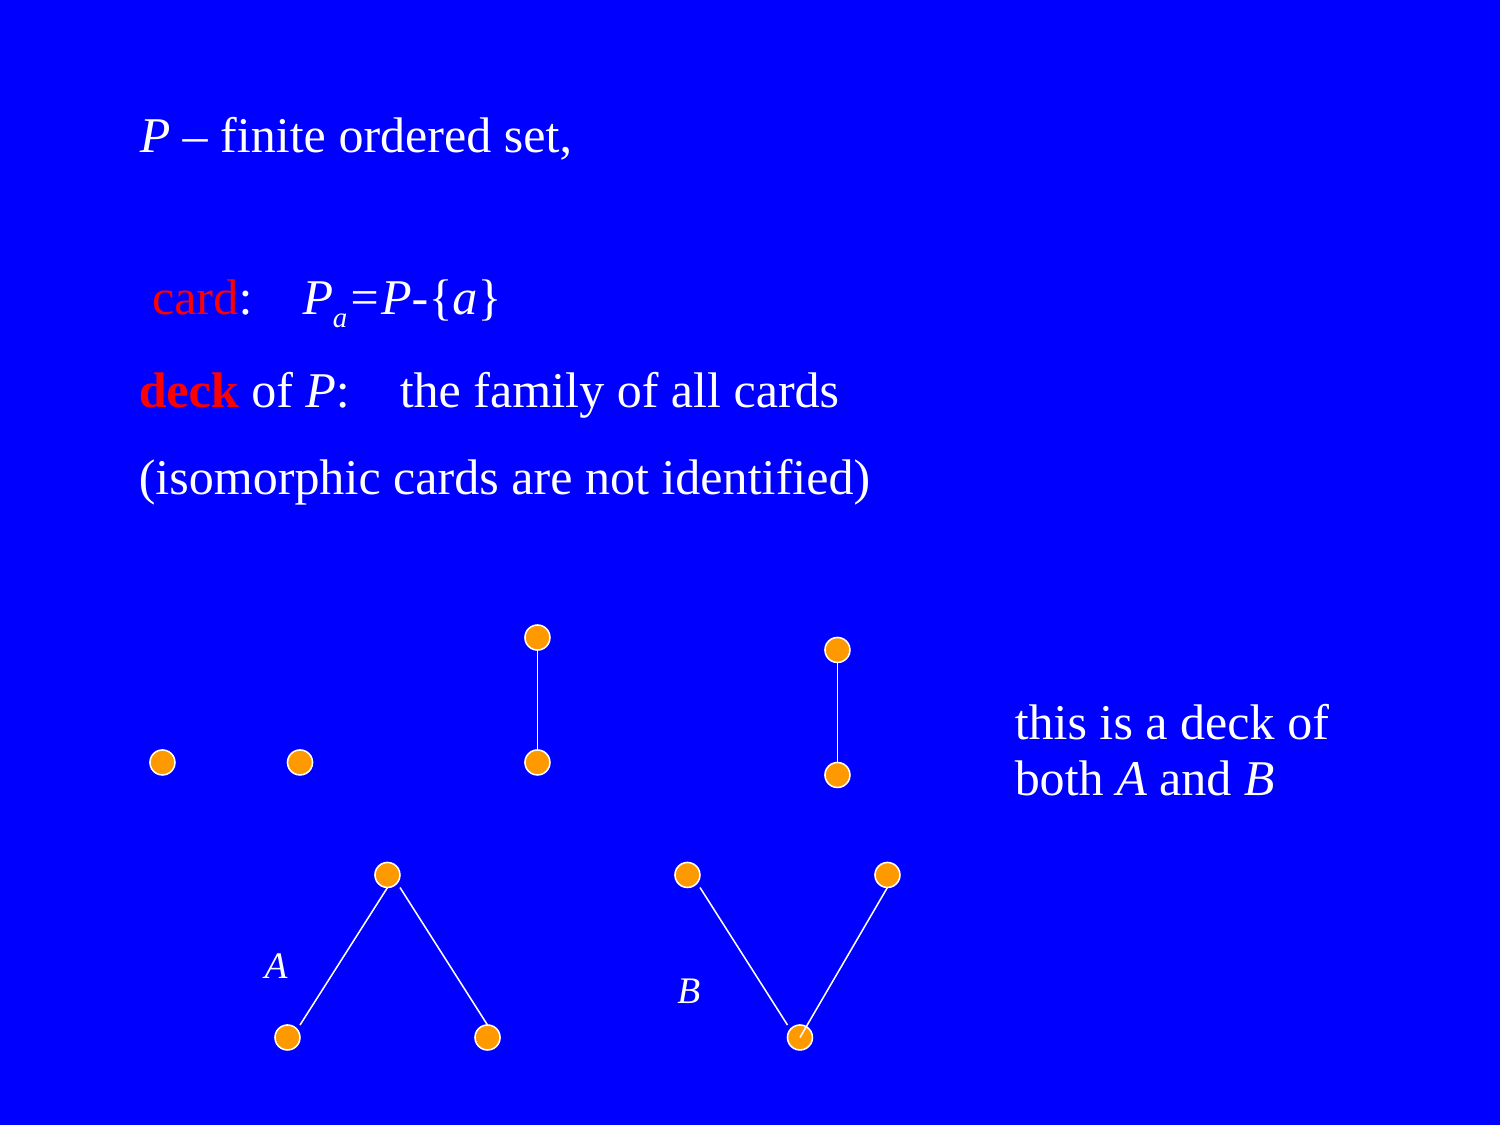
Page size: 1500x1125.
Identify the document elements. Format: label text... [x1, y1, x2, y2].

text_box [824, 762, 850, 788]
text_box [149, 749, 175, 775]
text_box [274, 1024, 301, 1051]
text_box [874, 862, 901, 888]
text_box [524, 624, 550, 651]
text_box [287, 749, 313, 775]
text_box card: Pa=P-{a} [137, 262, 1388, 342]
text_box B [662, 962, 751, 1020]
text_box deck of P: the family of all cards (isomorphic cards are not identified) [123, 355, 1471, 600]
text_box [474, 1025, 501, 1051]
text_box [524, 750, 550, 775]
text_box [374, 862, 400, 888]
text_box [787, 1024, 813, 1051]
text_box [824, 637, 850, 663]
text_box [674, 862, 700, 888]
text_box this is a deck of both A and B [999, 687, 1388, 814]
text_box P – finite ordered set, [125, 99, 1388, 171]
text_box A [249, 937, 288, 995]
